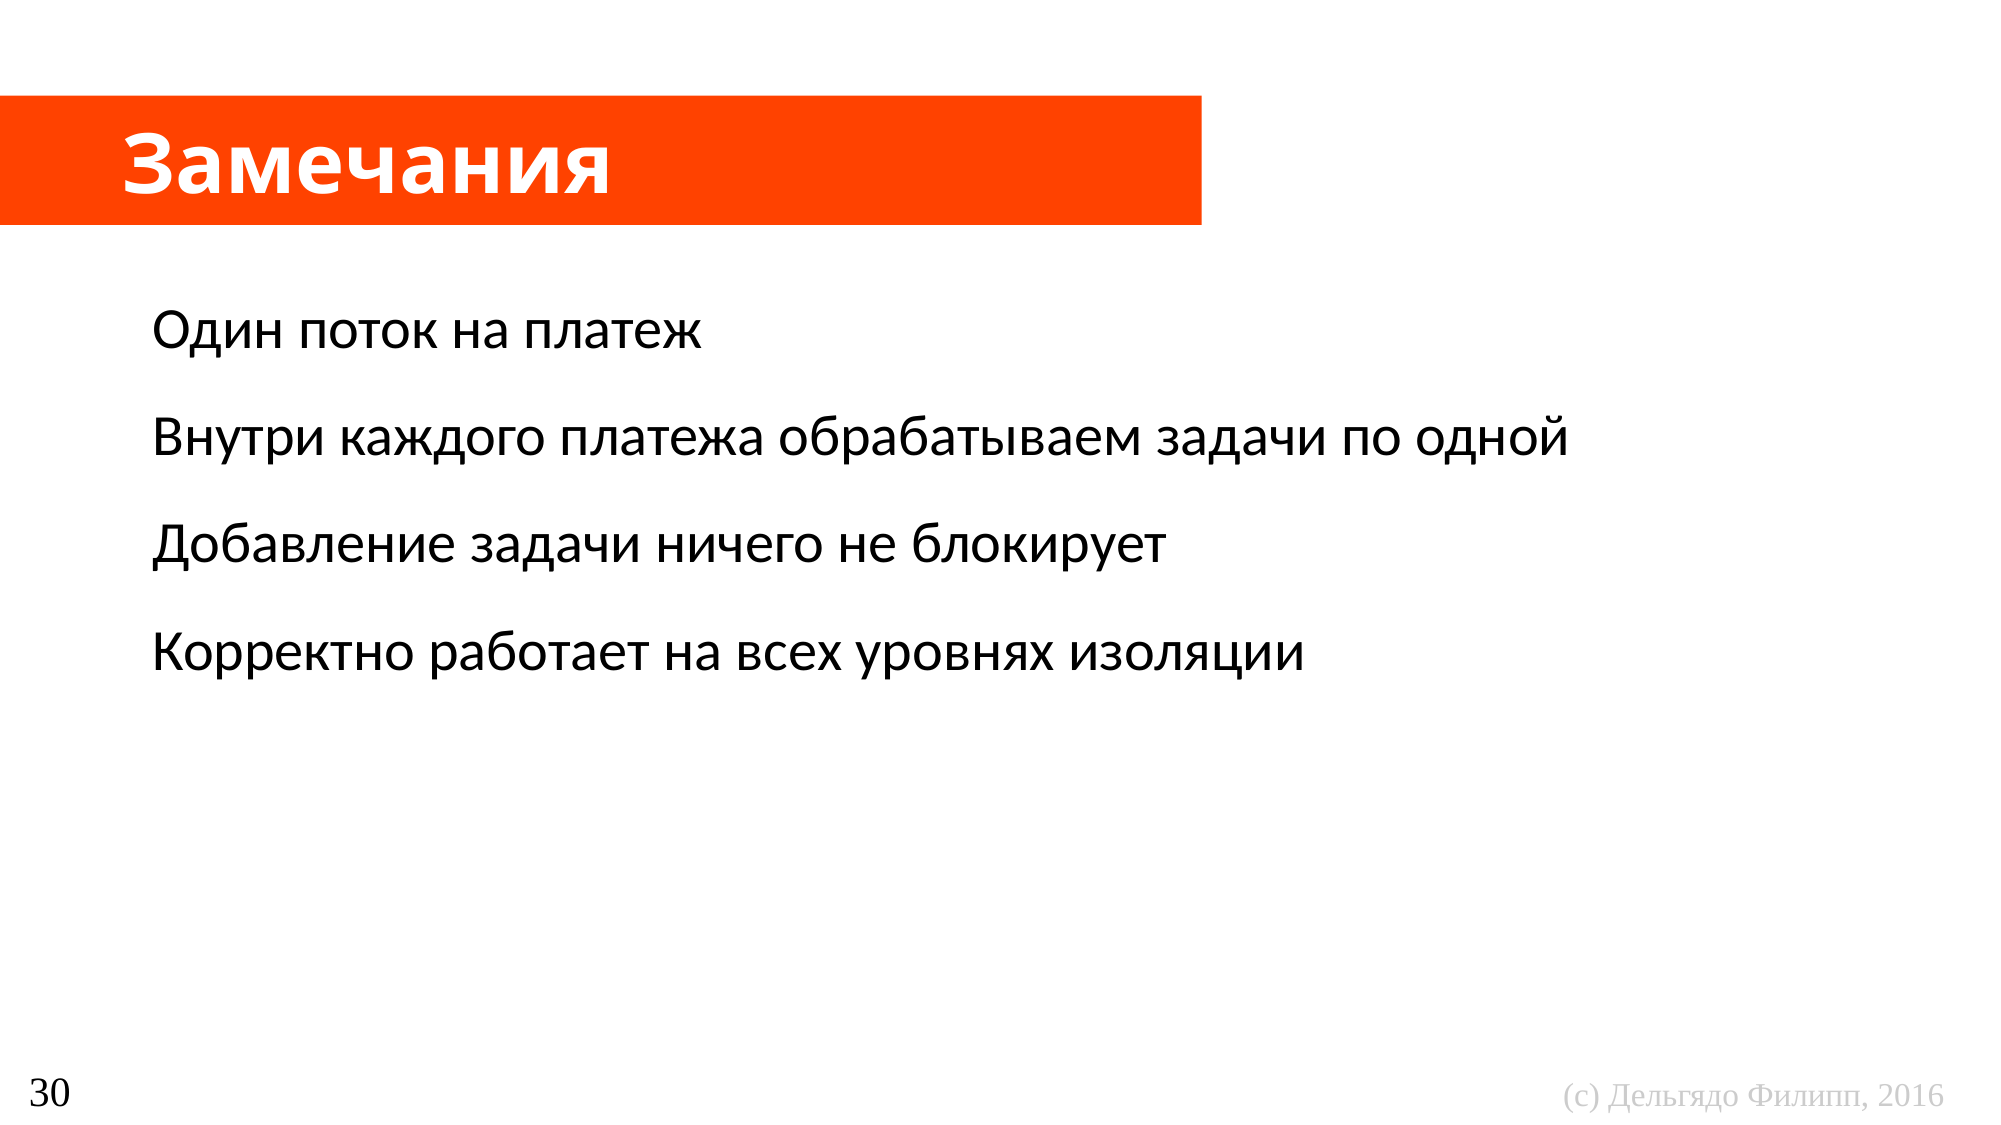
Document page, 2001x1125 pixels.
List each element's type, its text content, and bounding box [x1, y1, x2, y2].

list Один поток на платеж Внутри каждого платежа обрабатываем задачи по одной Добавление задачи ничего не блокирует Корректно работает на всех уровнях изоляции [137, 282, 1863, 1014]
title Замечания [0, 95, 1202, 225]
